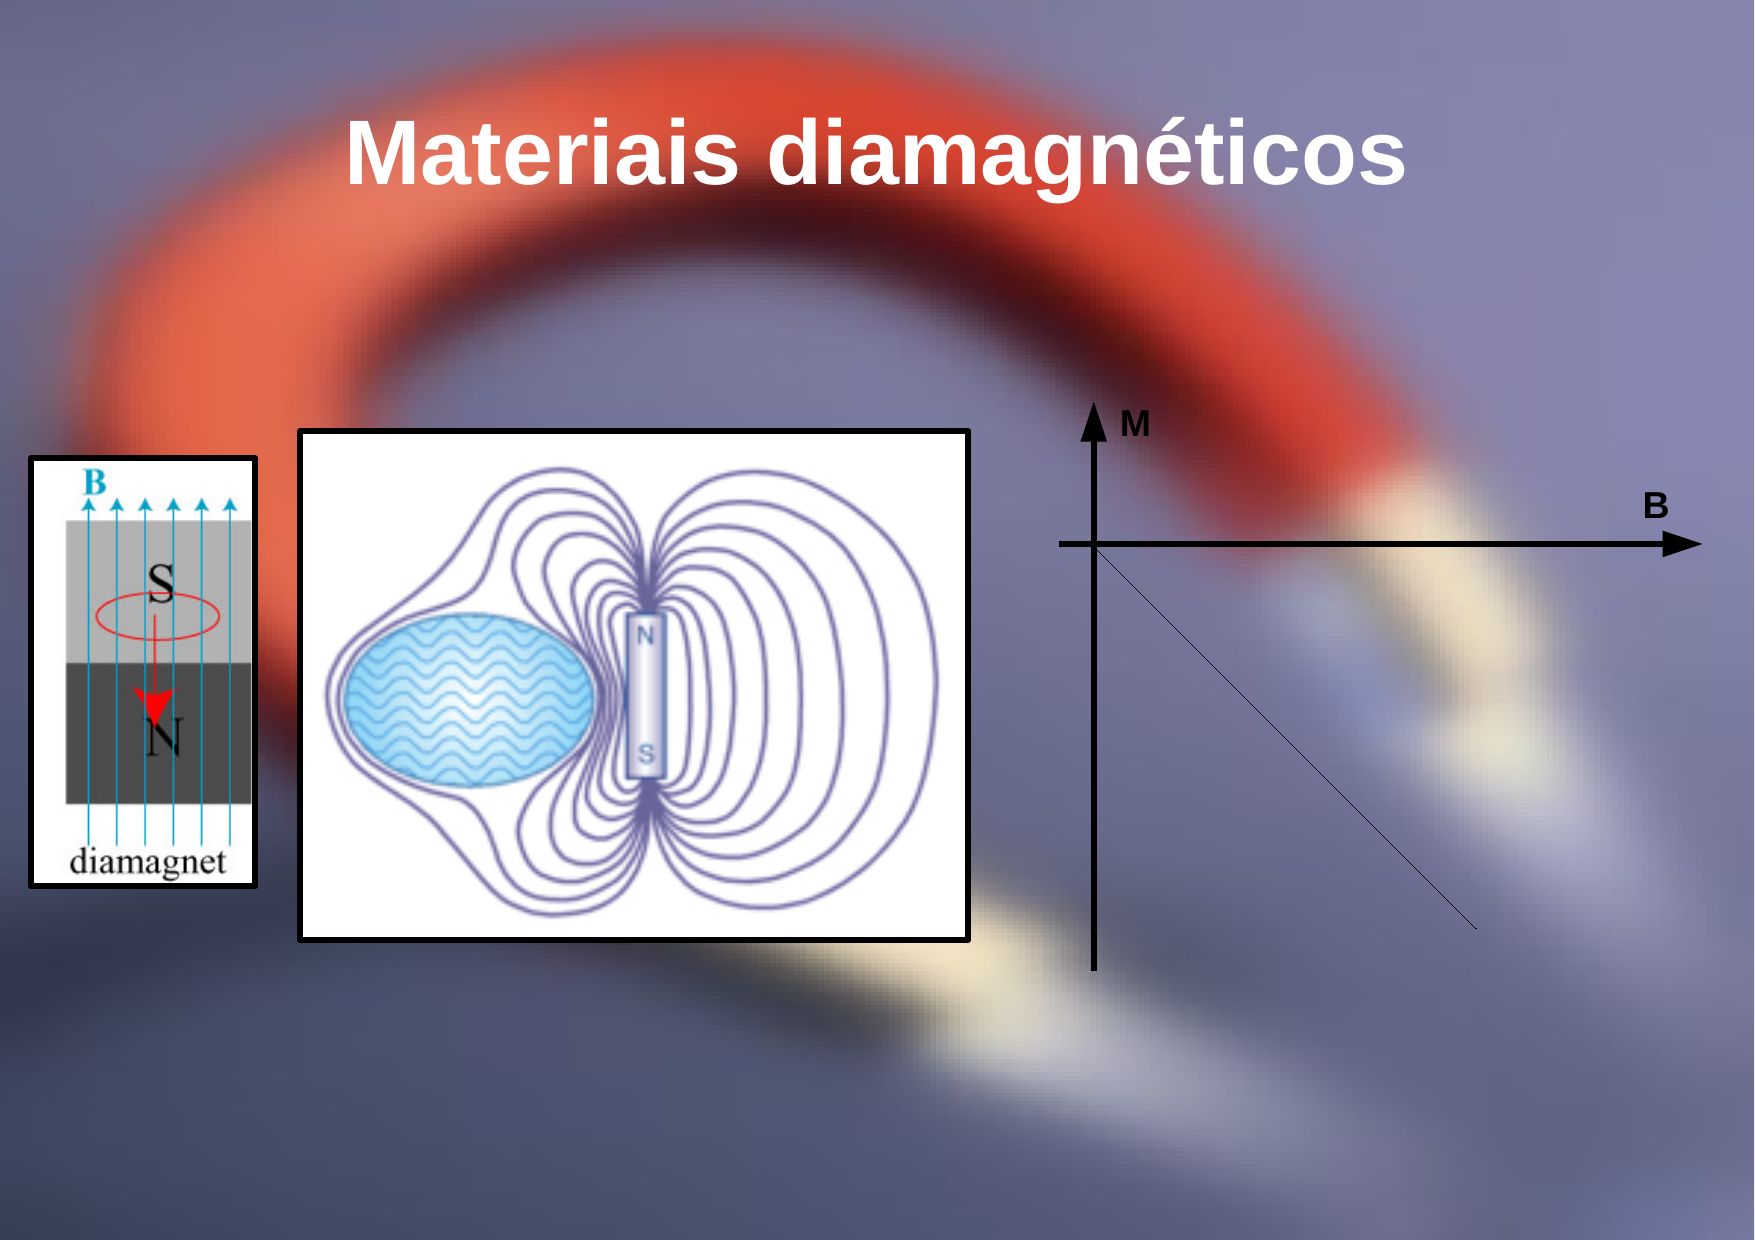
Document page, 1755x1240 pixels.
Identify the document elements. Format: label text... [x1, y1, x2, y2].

text_box B [1628, 477, 1685, 536]
title Materiais diamagnéticos [87, 49, 1667, 257]
text_box M [1105, 394, 1166, 453]
picture [0, 0, 1755, 1240]
